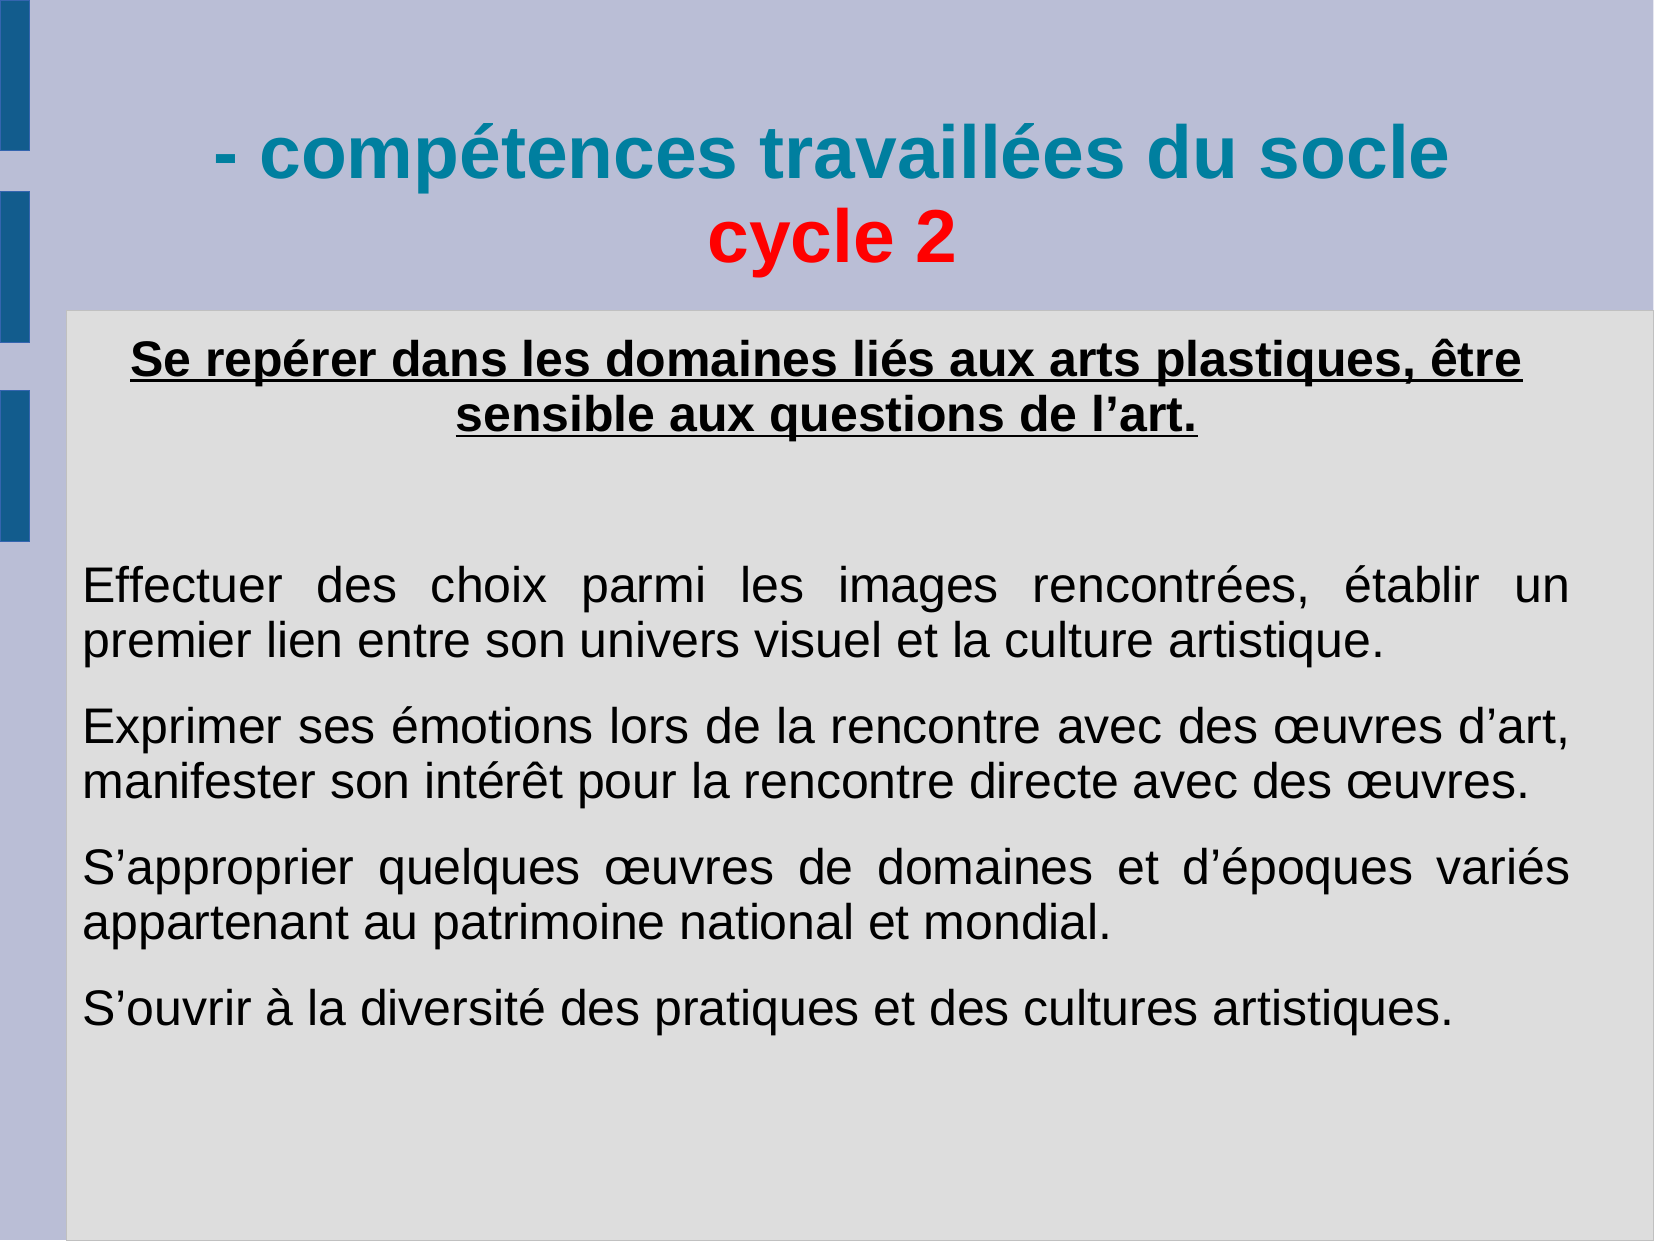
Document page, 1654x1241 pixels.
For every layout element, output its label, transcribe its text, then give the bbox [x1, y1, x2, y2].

title - compétences travaillées du socle cycle 2 [82, 26, 1571, 279]
list Se repérer dans les domaines liés aux arts plastiques, être sensible aux questions de l’art. Effectuer des choix parmi les images rencontrées, établir un premier lien entre son univers visuel et la culture artistique. Exprimer ses émotions lors de la rencontre avec des œuvres d’art, manifester son intérêt pour la rencontre directe avec des œuvres. S’approprier quelques œuvres de domaines et d’époques variés appartenant au patrimoine national et mondial. S’ouvrir à la diversité des pratiques et des cultures artistiques. [82, 330, 1571, 1050]
